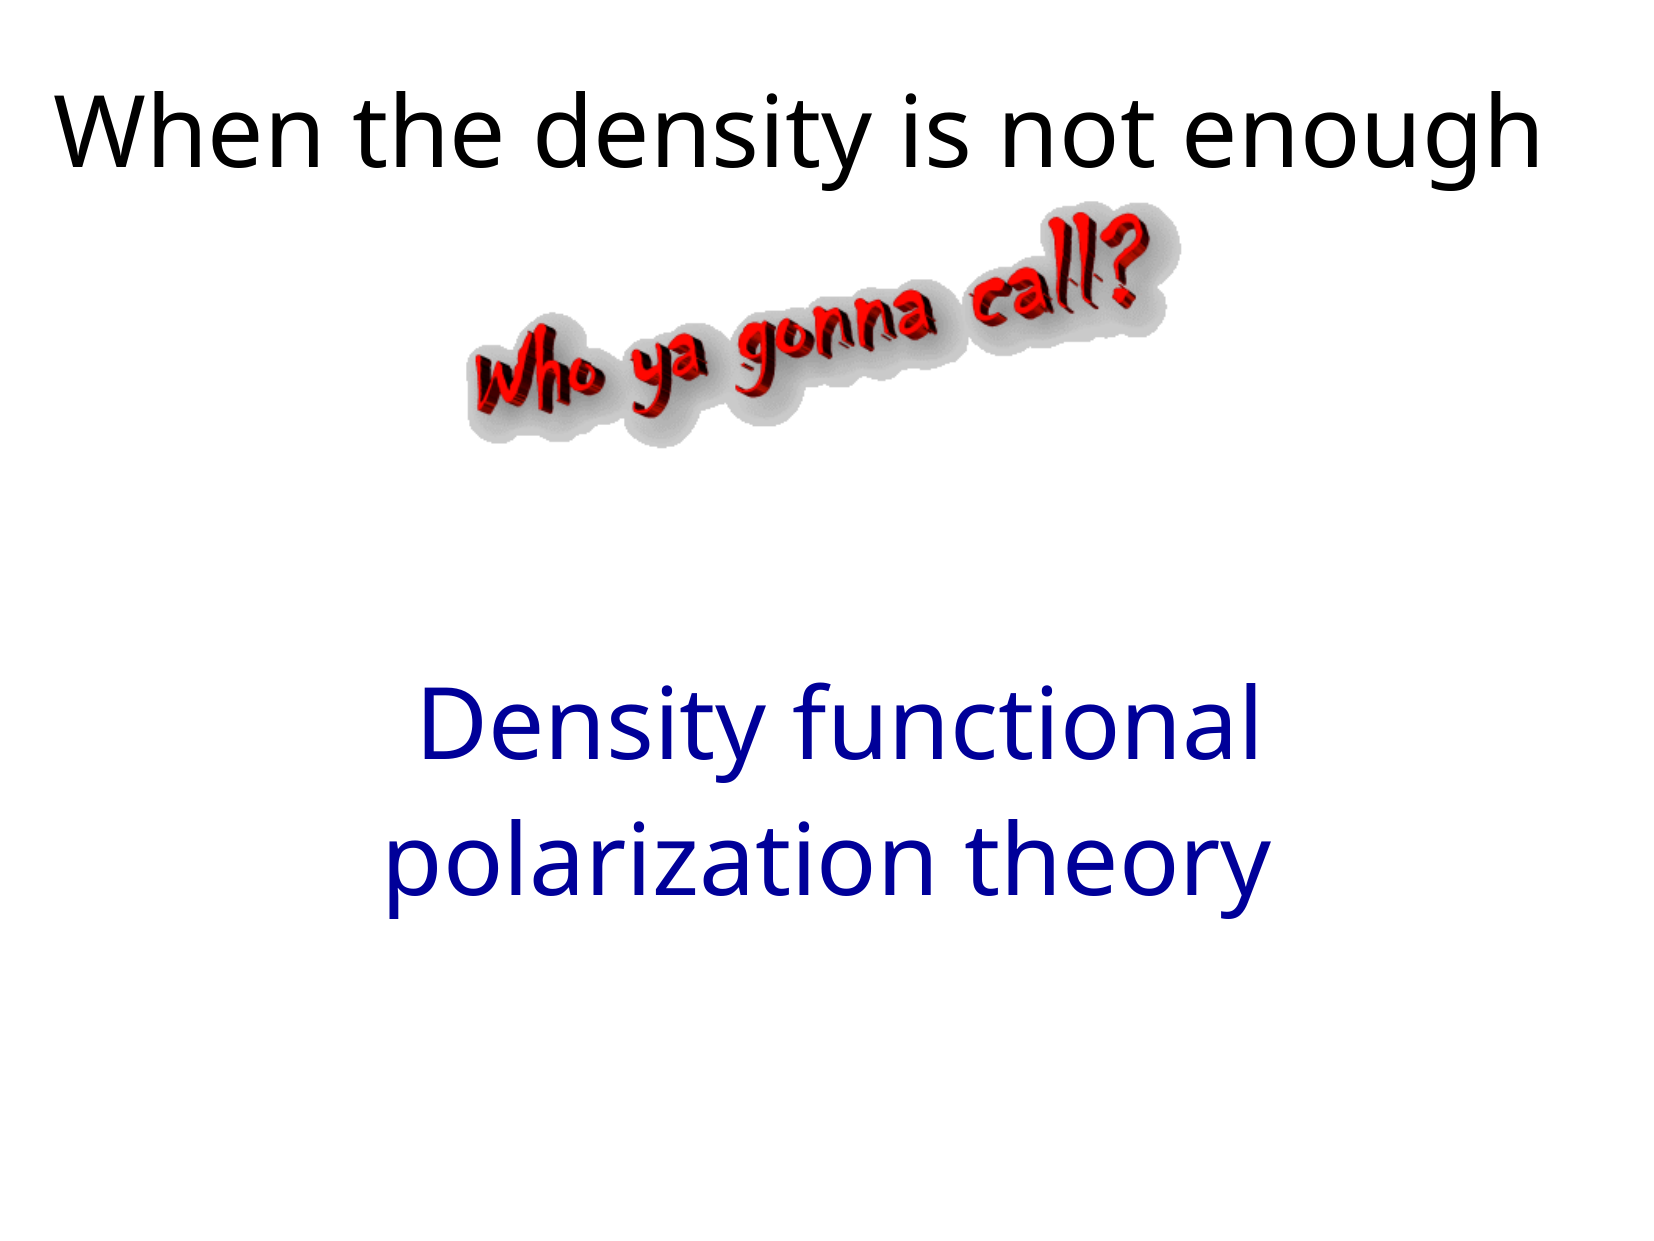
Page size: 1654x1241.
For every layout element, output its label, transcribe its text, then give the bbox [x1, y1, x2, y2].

text_box When the density is not enough [38, 53, 1654, 288]
picture [465, 200, 1183, 451]
text_box Density functional polarization theory [180, 645, 1501, 942]
